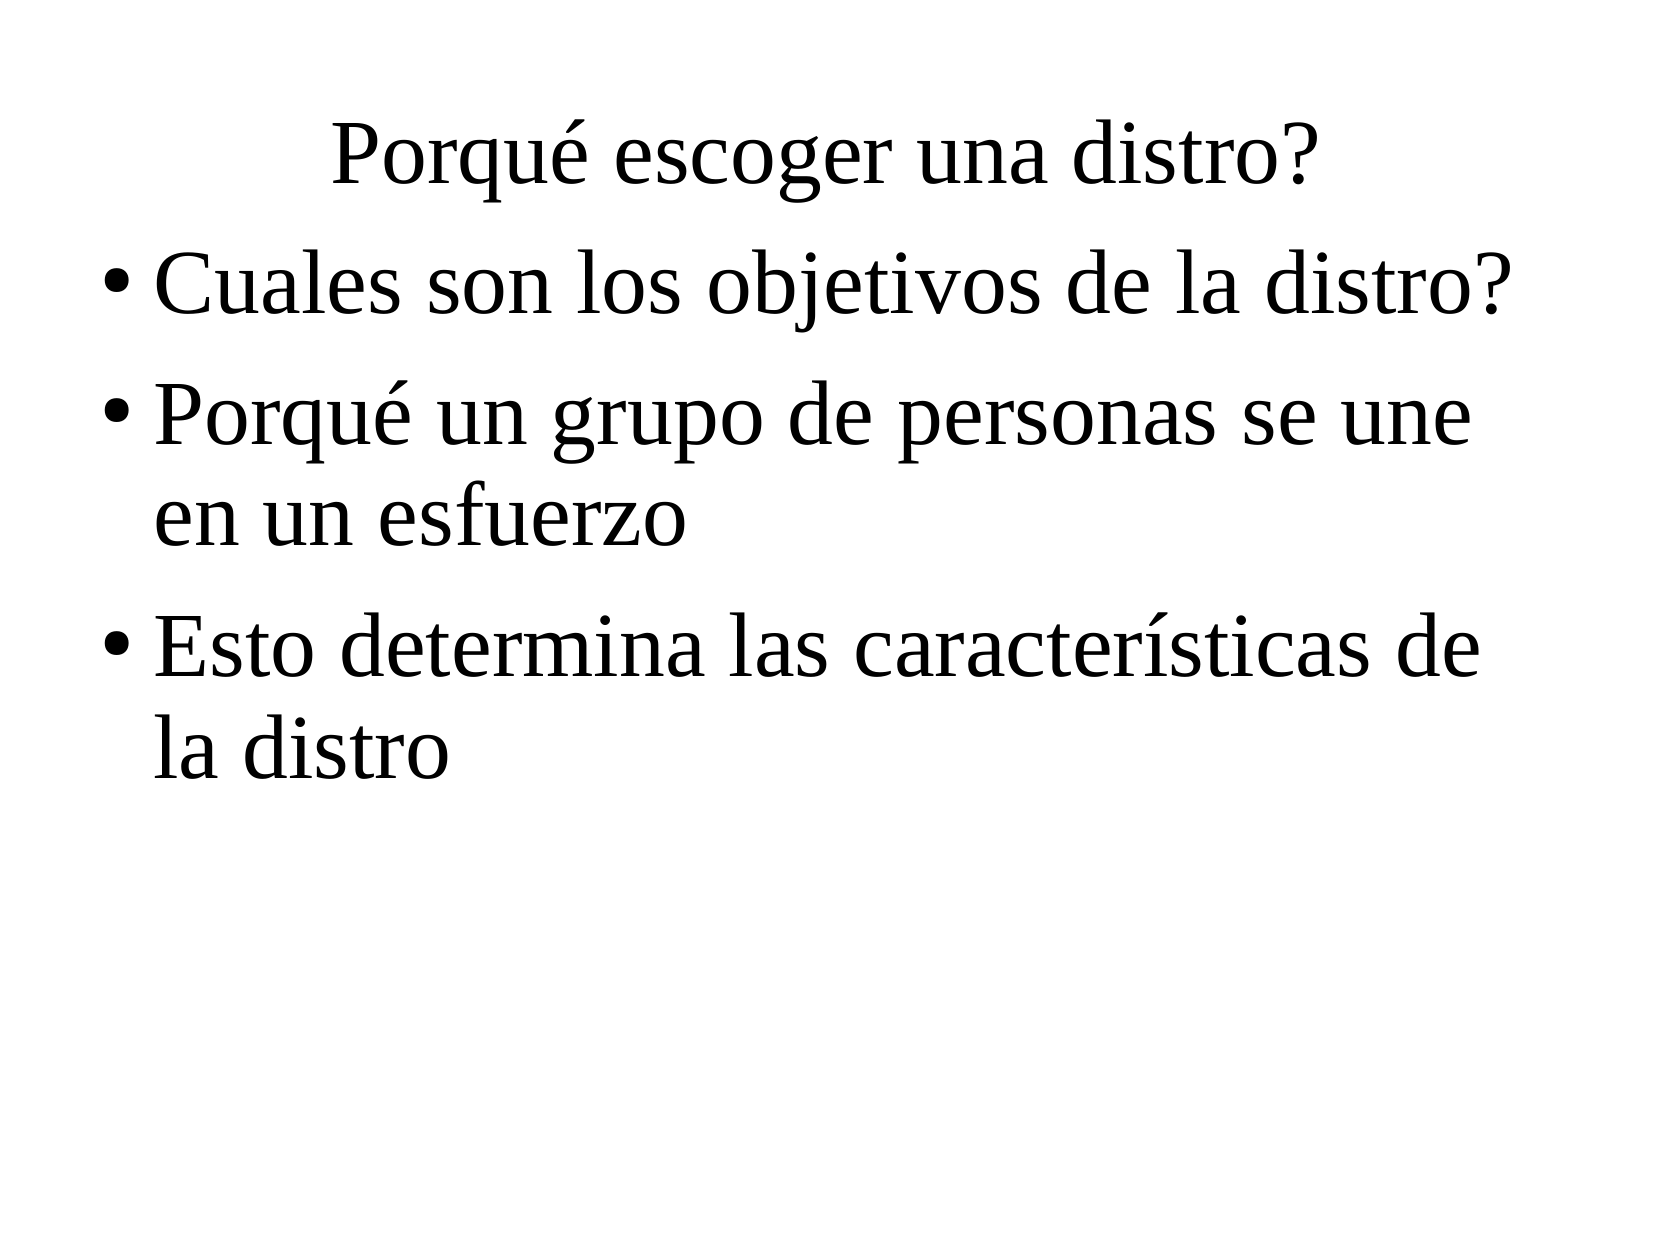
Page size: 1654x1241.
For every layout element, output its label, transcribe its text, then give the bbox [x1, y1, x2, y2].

title Porqué escoger una distro? [82, 49, 1571, 231]
list Cuales son los objetivos de la distro? Porqué un grupo de personas se une en un esfuerzo Esto determina las características de la distro [82, 231, 1571, 1051]
